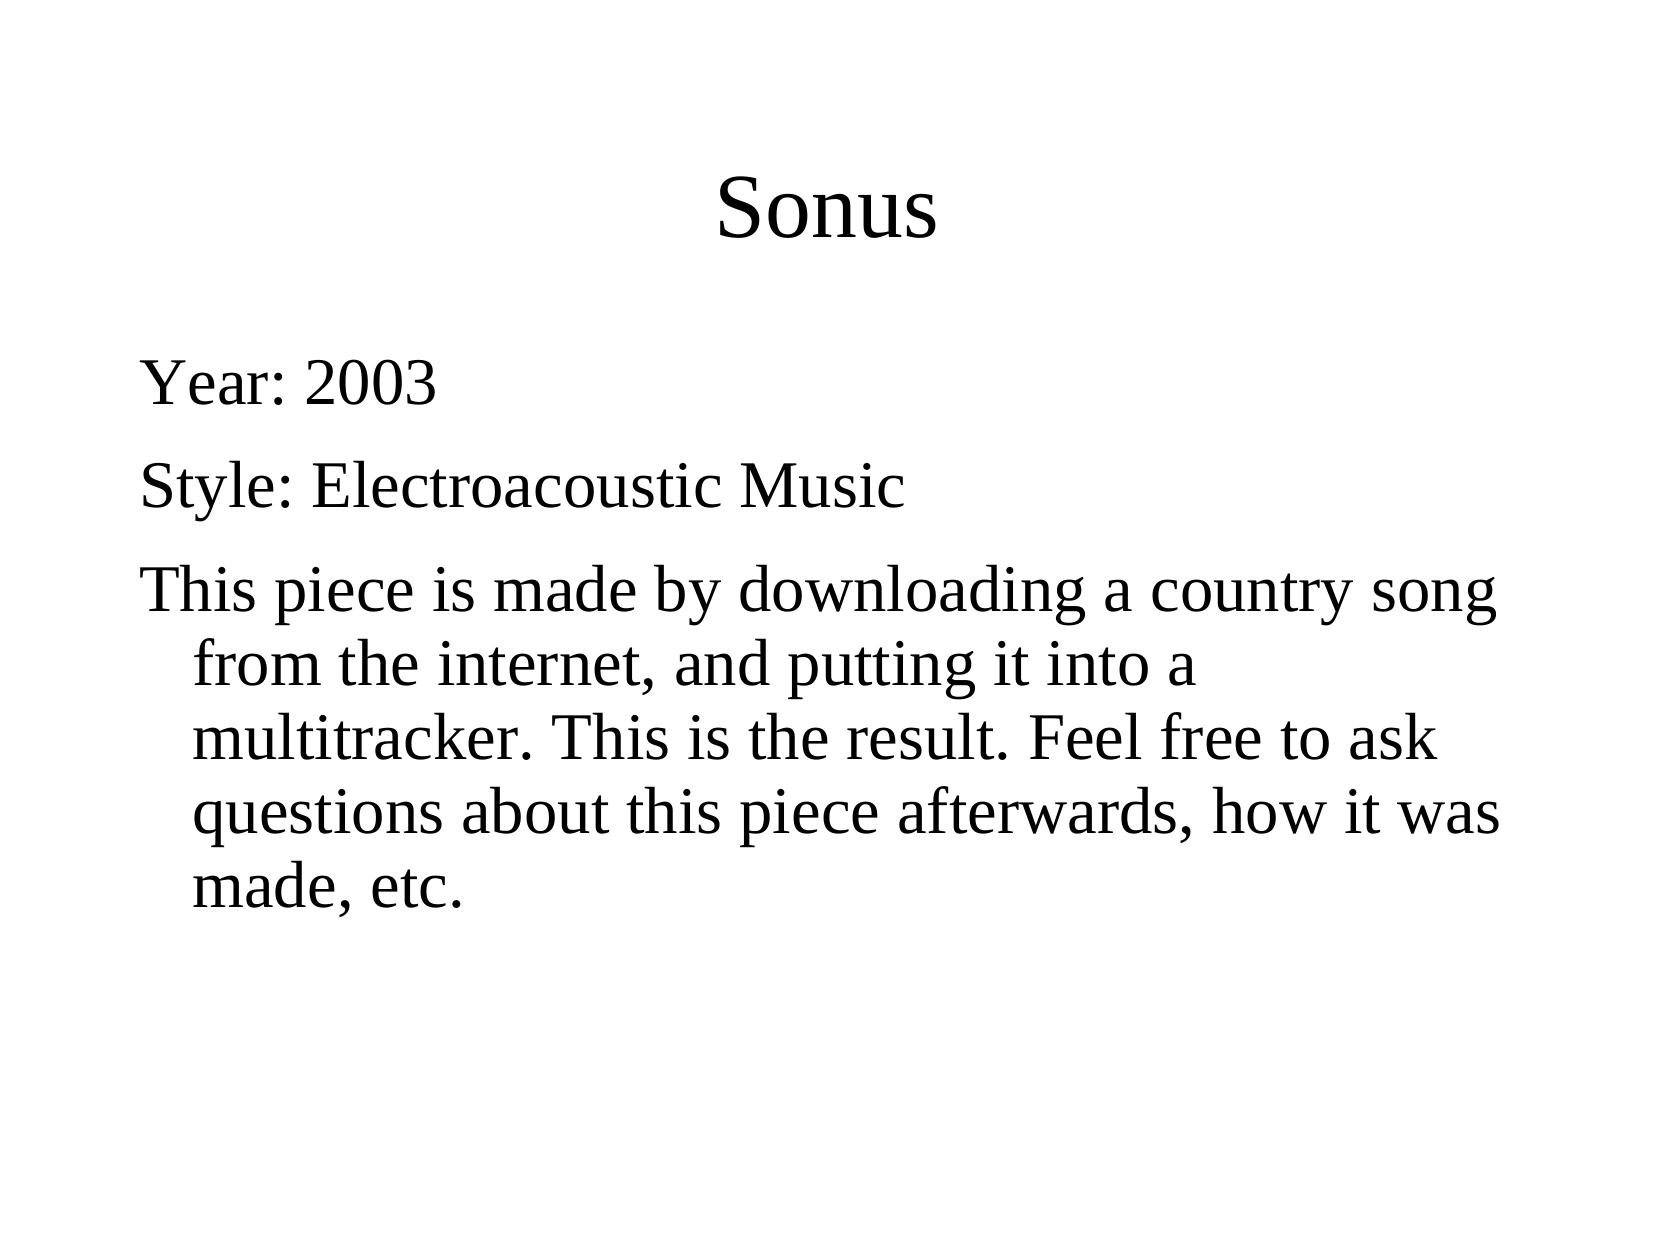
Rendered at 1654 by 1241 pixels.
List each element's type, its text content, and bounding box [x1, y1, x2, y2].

title Sonus [121, 102, 1534, 311]
list Year: 2003 Style: Electroacoustic Music This piece is made by downloading a country song from the internet, and putting it into a multitracker. This is the result. Feel free to ask questions about this piece afterwards, how it was made, etc. [121, 344, 1534, 1174]
